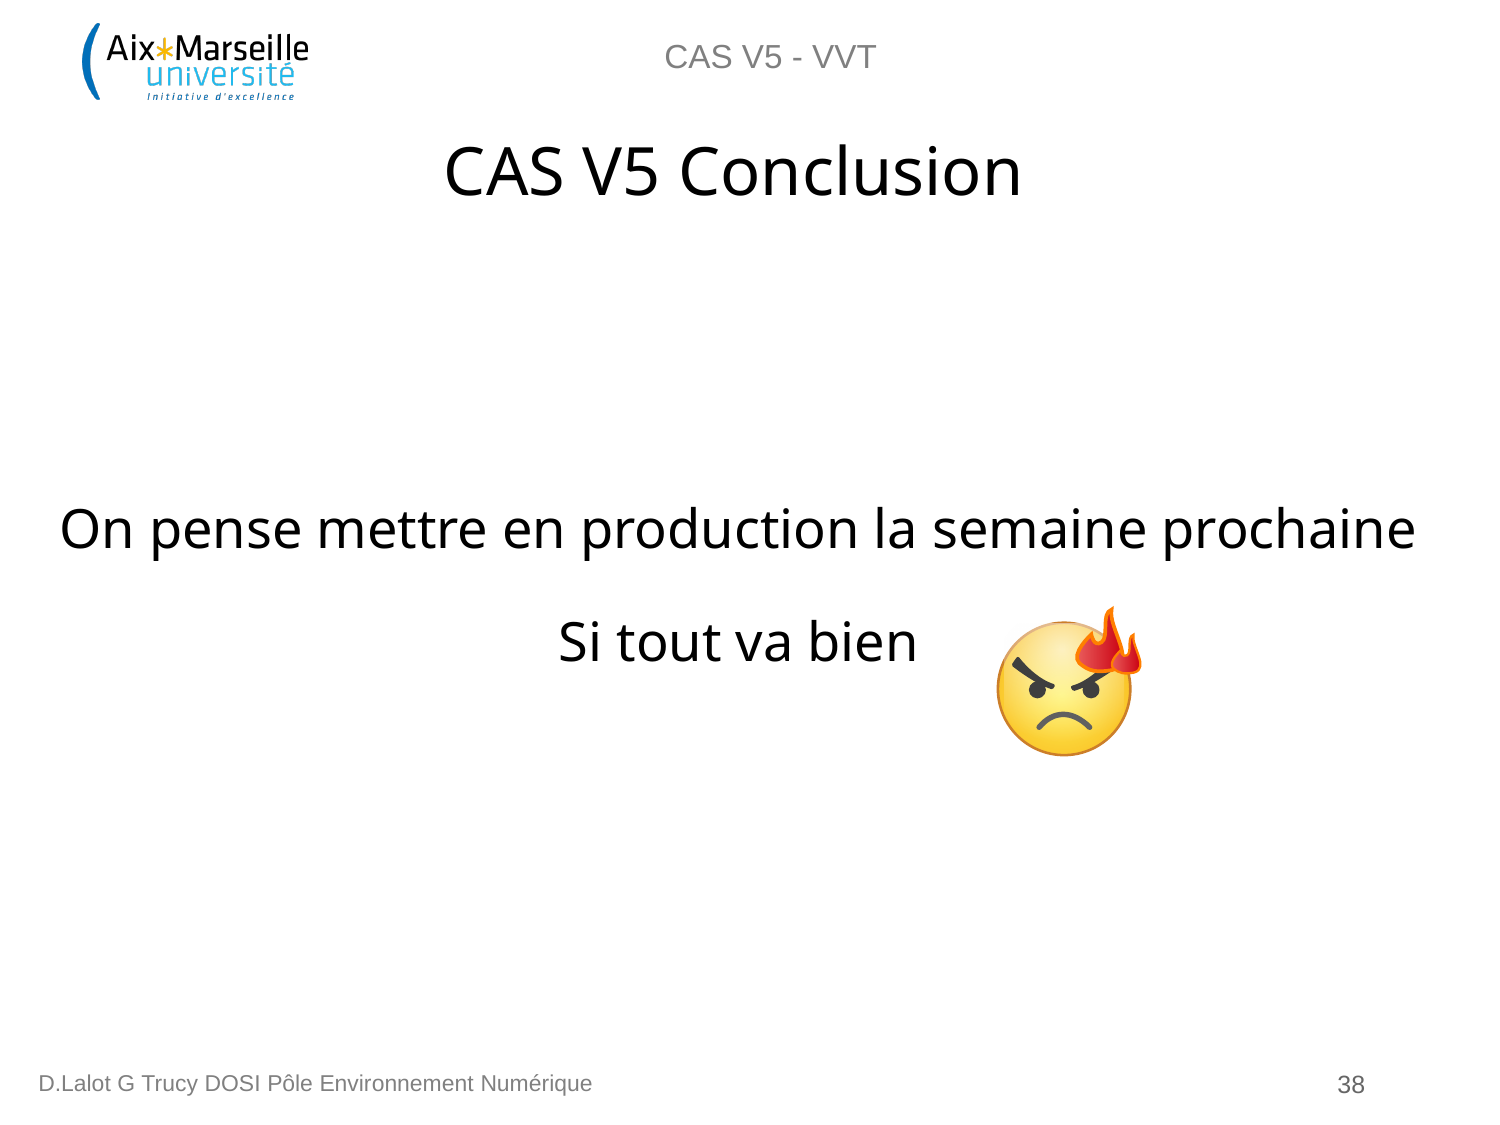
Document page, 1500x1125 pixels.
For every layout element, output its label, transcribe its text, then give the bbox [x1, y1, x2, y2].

picture [82, 23, 308, 75]
picture [987, 602, 1146, 761]
title CAS V5 Conclusion [67, 75, 1418, 263]
list On pense mettre en production la semaine prochaine Si tout va bien [59, 263, 1419, 1071]
